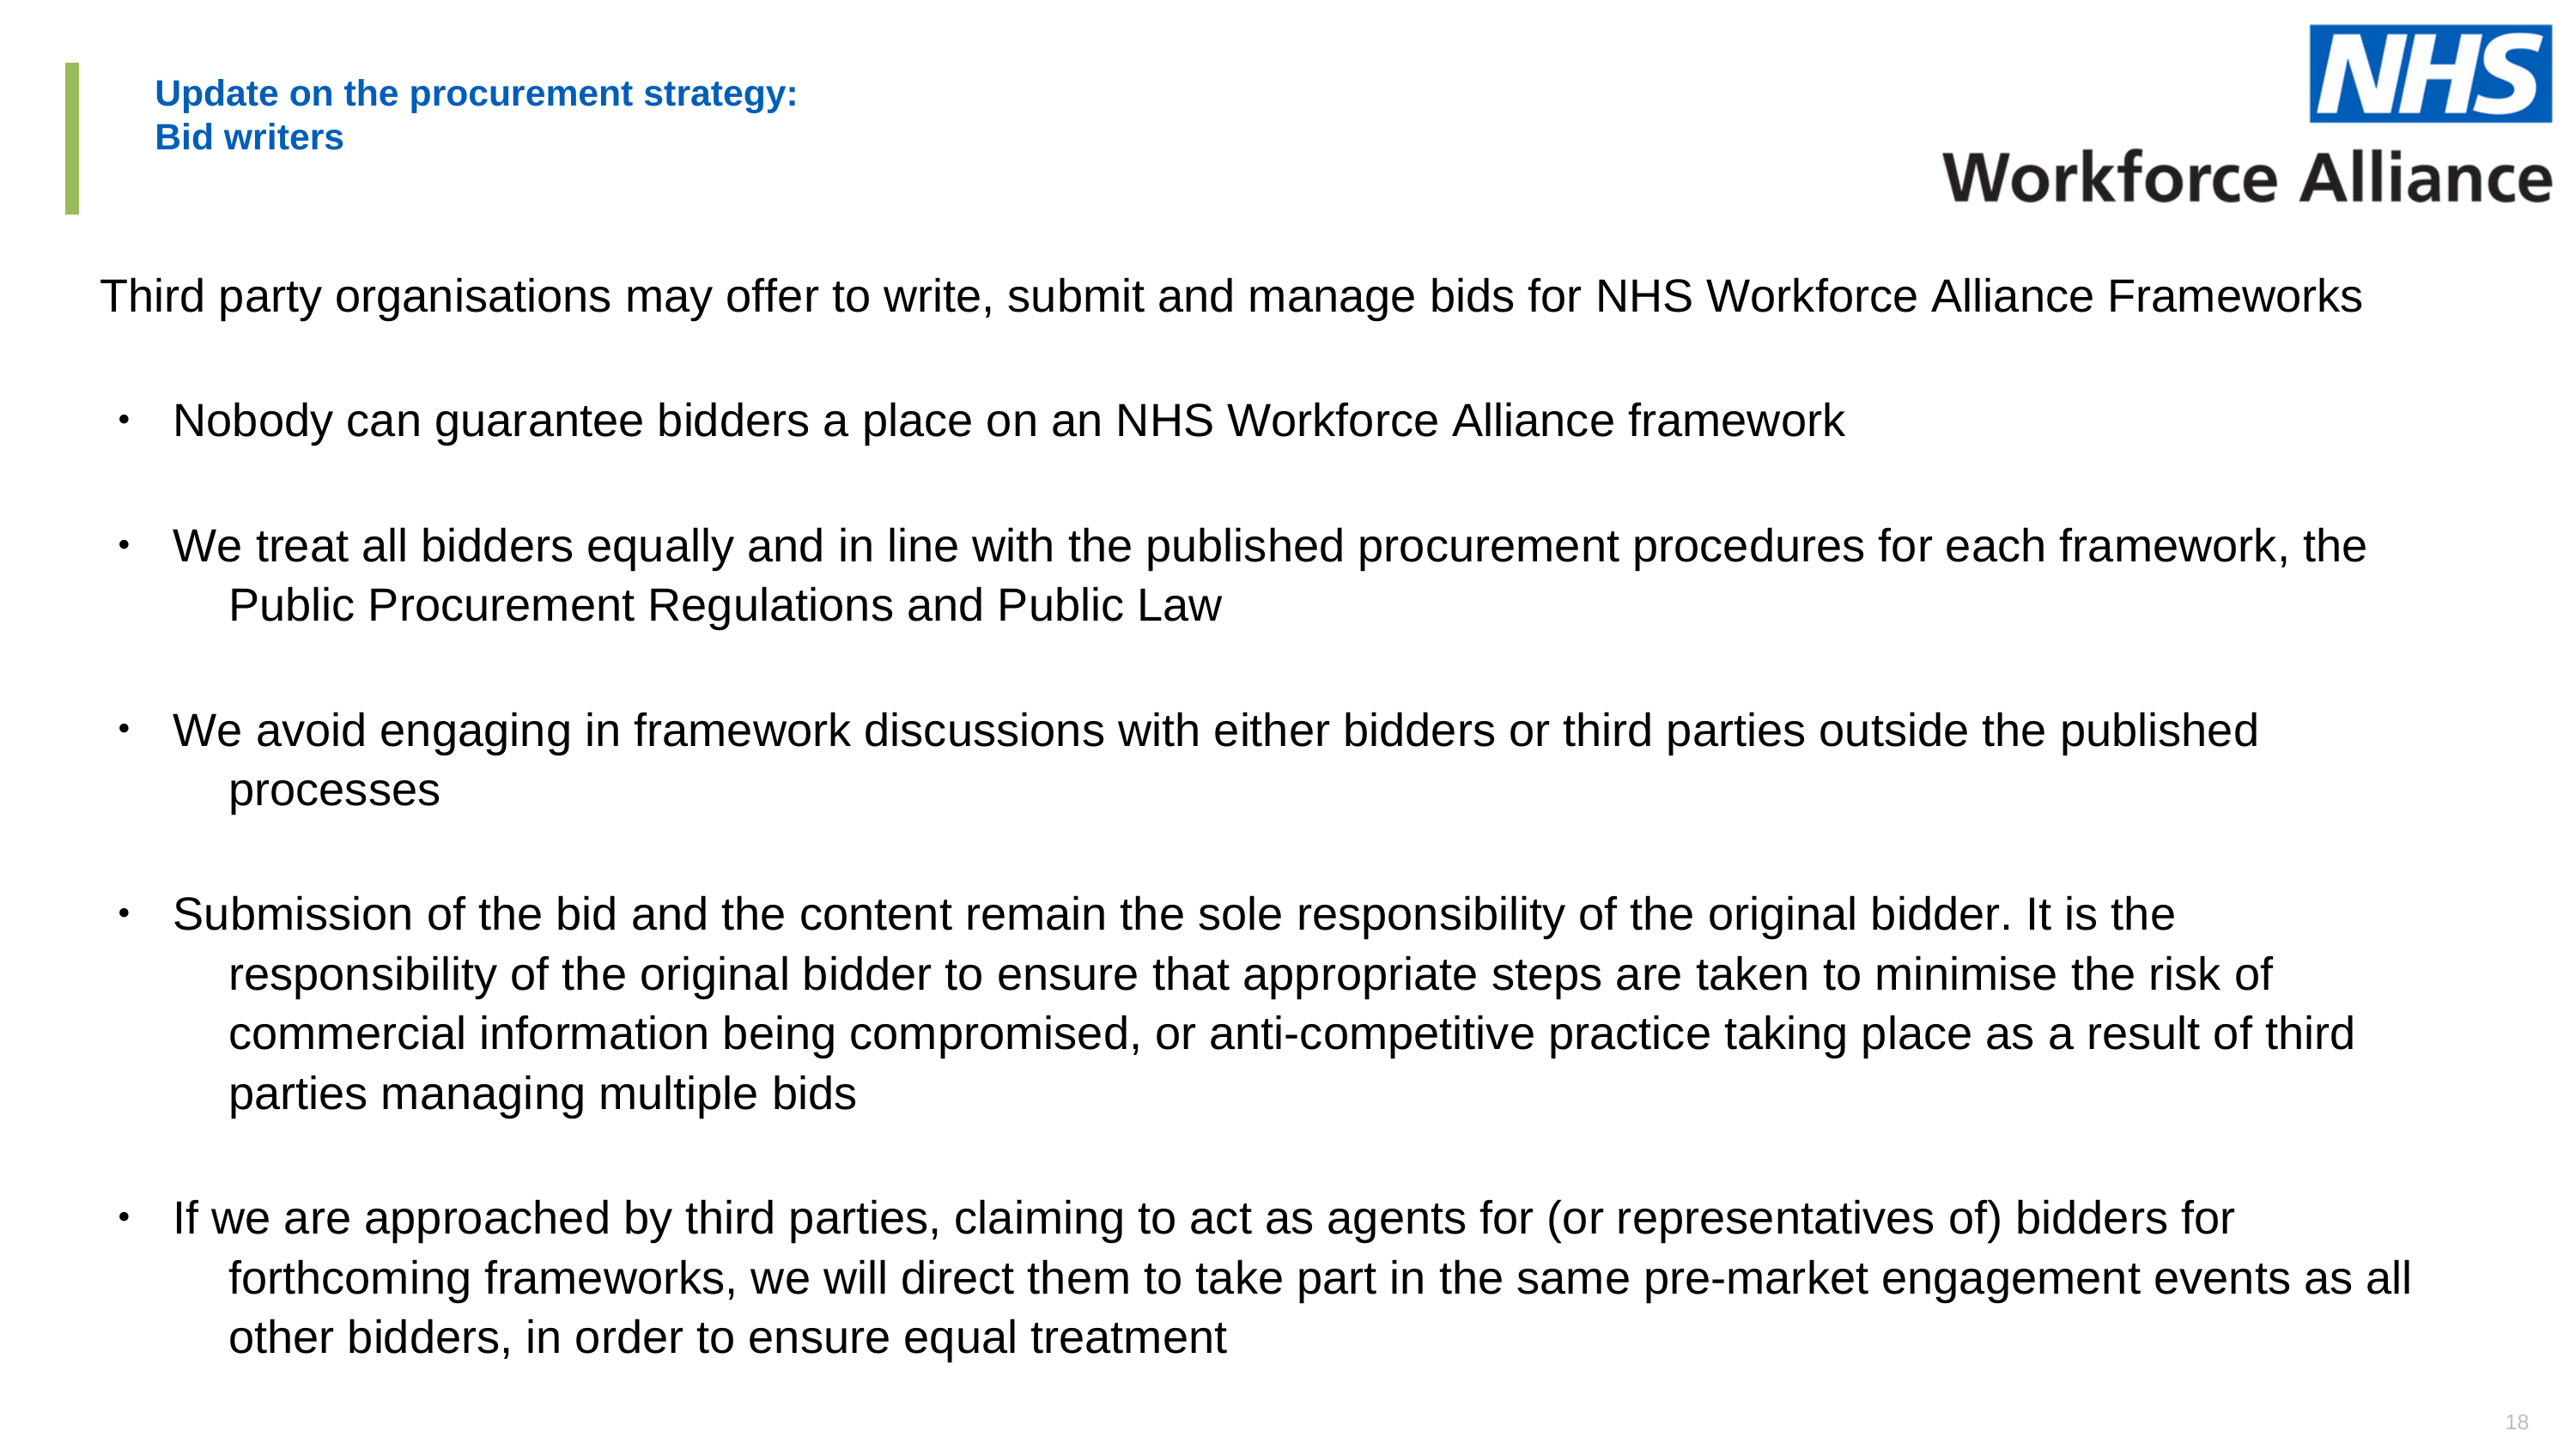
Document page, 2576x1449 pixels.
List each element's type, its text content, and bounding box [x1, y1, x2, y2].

list Update on the procurement strategy: Bid writers [100, 63, 1941, 164]
text_box Third party organisations may offer to write, submit and manage bids for NHS Workforce Alliance Frameworks Nobody can guarantee bidders a place on an NHS Workforce Alliance framework We treat all bidders equally and in line with the published procurement procedures for each framework, the Public Procurement Regulations and Public Law We avoid engaging in framework discussions with either bidders or third parties outside the published processes Submission of the bid and the content remain the sole responsibility of the original bidder. It is the responsibility of the original bidder to ensure that appropriate steps are taken to minimise the risk of commercial information being compromised, or anti-competitive practice taking place as a result of third parties managing multiple bids If we are approached by third parties, claiming to act as agents for (or representatives of) bidders for forthcoming frameworks, we will direct them to take part in the same pre-market engagement events as all other bidders, in order to ensure equal treatment [100, 262, 2420, 1373]
text_box [1941, 23, 2555, 203]
